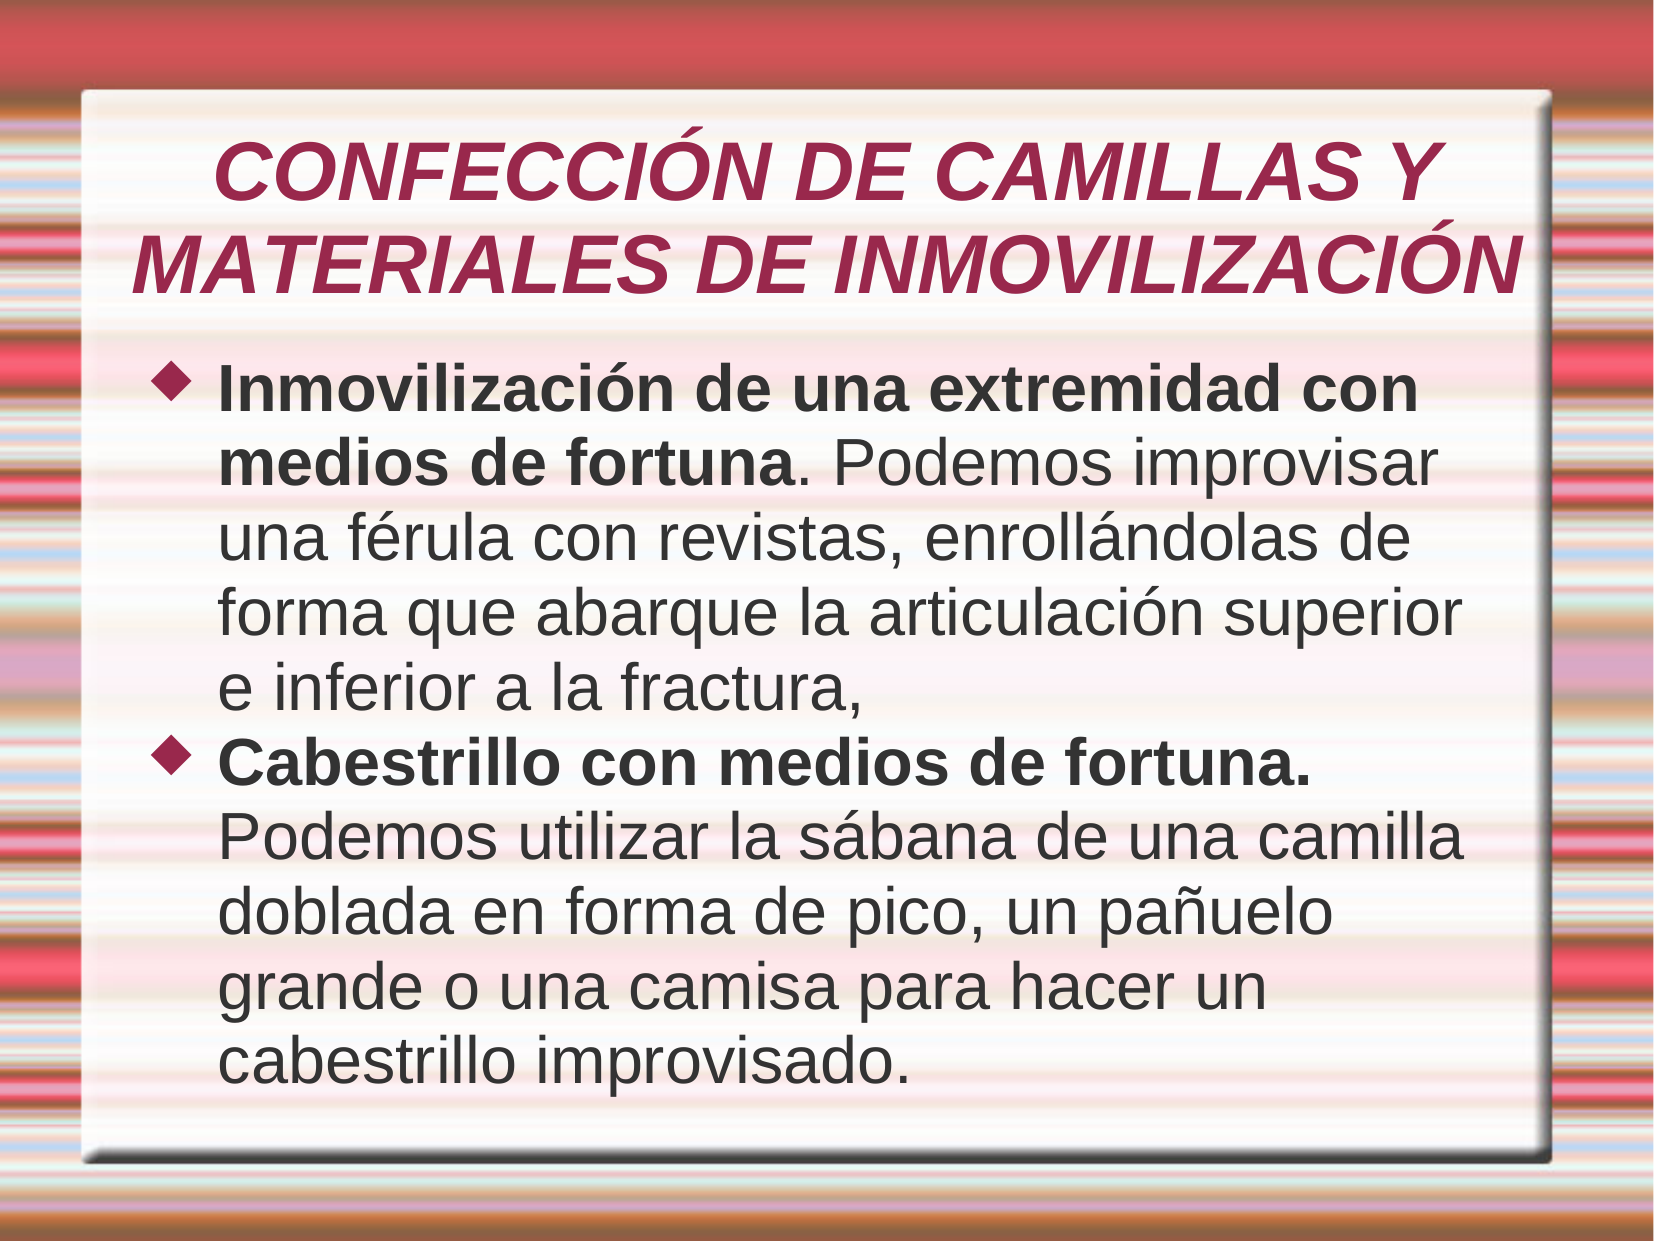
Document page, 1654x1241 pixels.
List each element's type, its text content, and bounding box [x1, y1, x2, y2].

picture [0, 0, 1654, 1241]
title CONFECCIÓN DE CAMILLAS Y MATERIALES DE INMOVILIZACIÓN [121, 114, 1534, 322]
list Inmovilización de una extremidad con medios de fortuna. Podemos improvisar una férula con revistas, enrollándolas de forma que abarque la articulación superior e inferior a la fractura, Cabestrillo con medios de fortuna. Podemos utilizar la sábana de una camilla doblada en forma de pico, un pañuelo grande o una camisa para hacer un cabestrillo improvisado. [134, 350, 1516, 1132]
